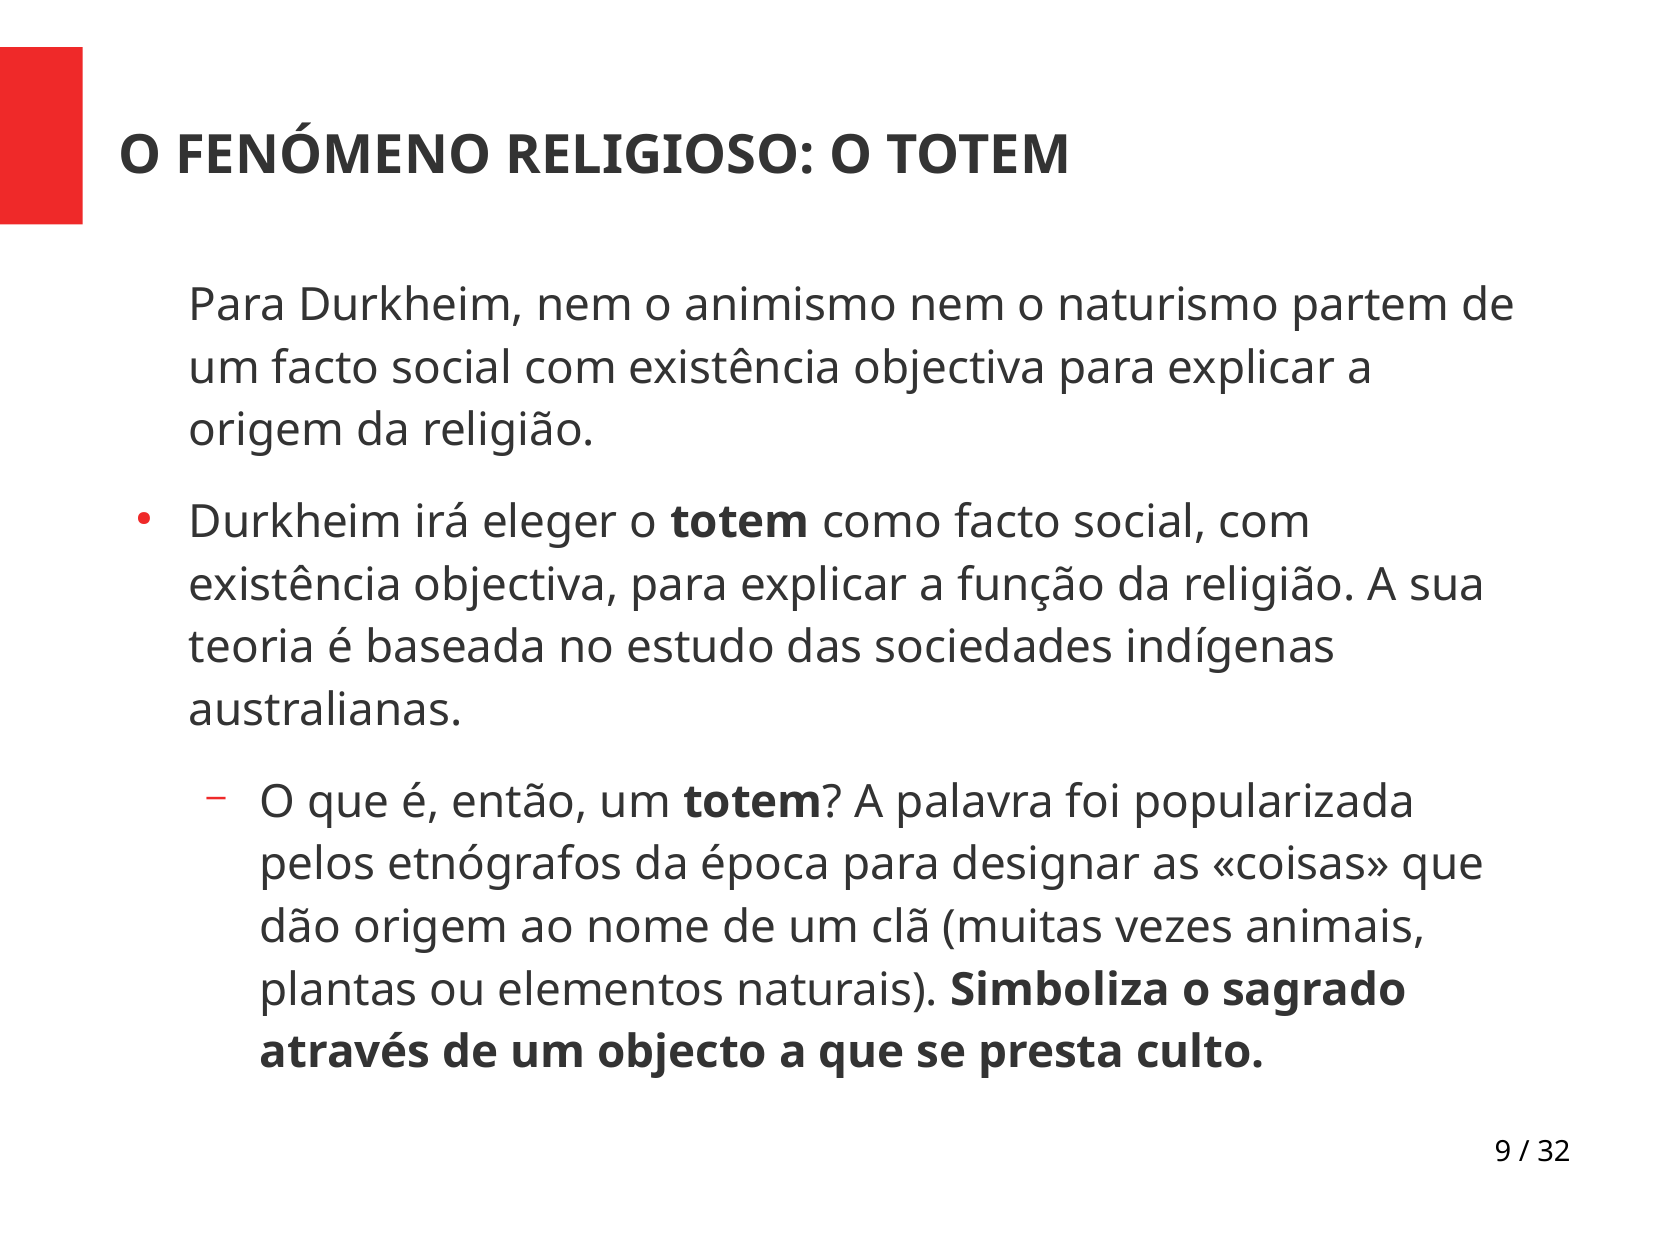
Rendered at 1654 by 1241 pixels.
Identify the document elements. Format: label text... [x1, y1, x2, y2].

title O FENÓMENO RELIGIOSO: O TOTEM [118, 49, 1571, 257]
list Para Durkheim, nem o animismo nem o naturismo partem de um facto social com existência objectiva para explicar a origem da religião. Durkheim irá eleger o totem como facto social, com existência objectiva, para explicar a função da religião. A sua teoria é baseada no estudo das sociedades indígenas australianas. O que é, então, um totem? A palavra foi popularizada pelos etnógrafos da época para designar as «coisas» que dão origem ao nome de um clã (muitas vezes animais, plantas ou elementos naturais). Simboliza o sagrado através de um objecto a que se presta culto. [118, 271, 1536, 991]
